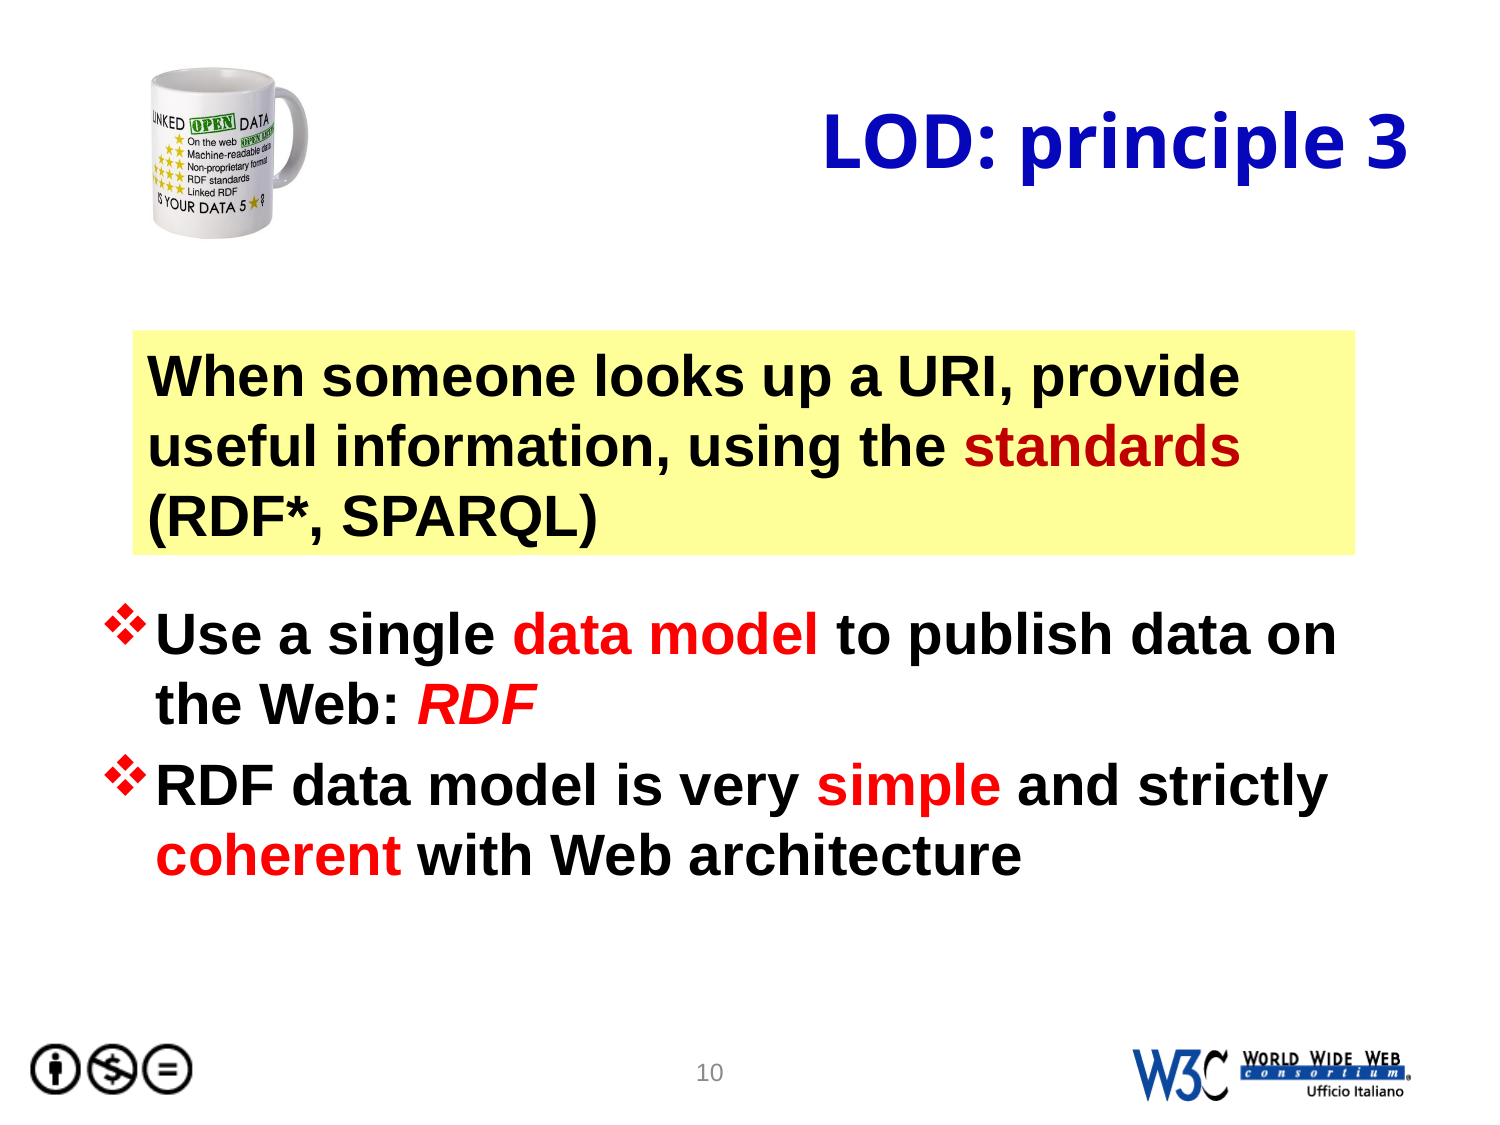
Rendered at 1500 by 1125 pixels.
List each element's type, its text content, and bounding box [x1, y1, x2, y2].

text_box When someone looks up a URI, provide useful information, using the standards (RDF*, SPARQL) [132, 330, 1356, 556]
picture [1132, 1049, 1412, 1102]
list Use a single data model to publish data on the Web: RDF RDF data model is very simple and strictly coherent with Web architecture [75, 262, 1436, 1005]
picture [15, 1022, 205, 1106]
slide_number <number> [680, 1041, 761, 1102]
picture [141, 65, 317, 241]
title LOD: principle 3 [75, 45, 1425, 233]
